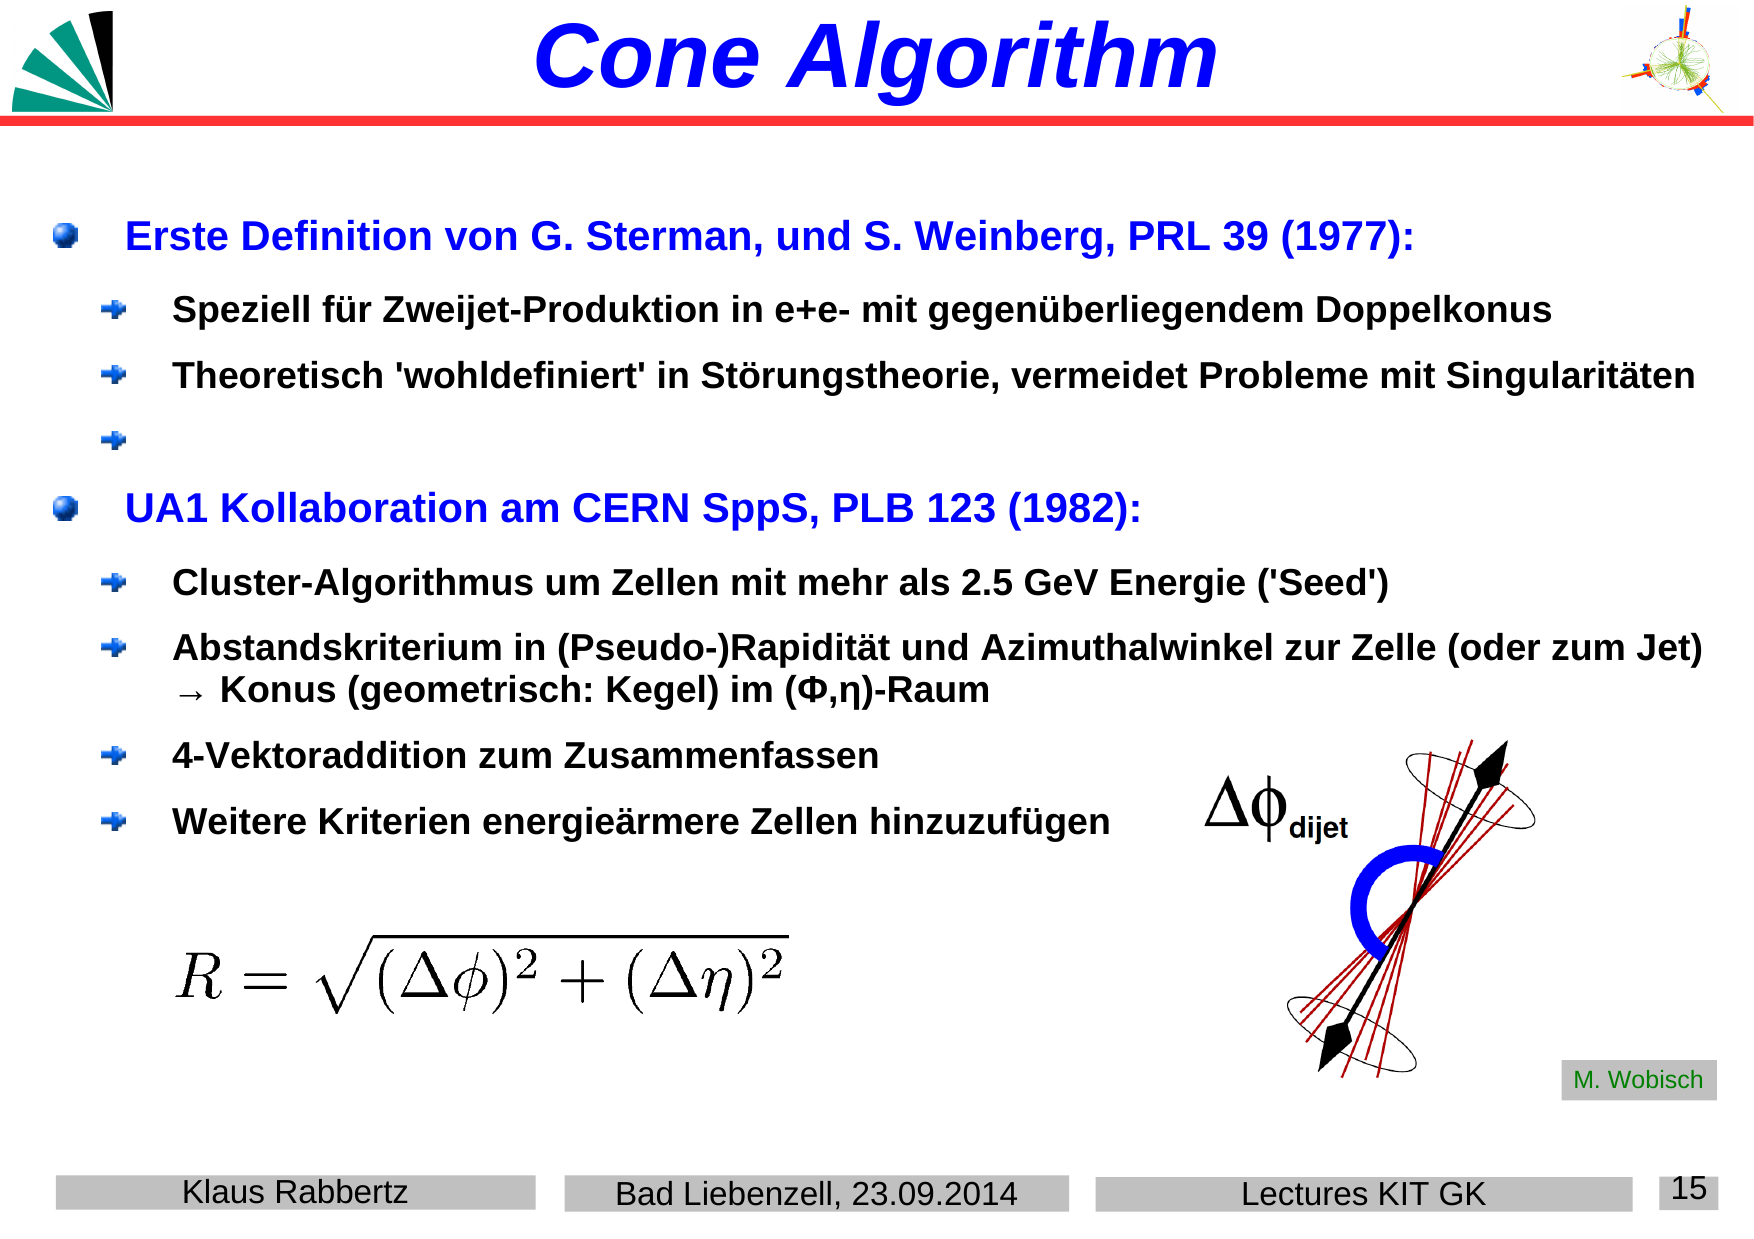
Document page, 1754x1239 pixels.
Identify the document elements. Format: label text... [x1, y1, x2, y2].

title Cone Algorithm [153, 0, 1600, 113]
picture [1200, 844, 1537, 1086]
list Erste Definition von G. Sterman, und S. Weinberg, PRL 39 (1977): Speziell für Zweijet-Produktion in e+e- mit gegenüberliegendem Doppelkonus Theoretisch 'wohldefiniert' in Störungstheorie, vermeidet Probleme mit Singularitäten UA1 Kollaboration am CERN SppS, PLB 123 (1982): Cluster-Algorithmus um Zellen mit mehr als 2.5 GeV Energie ('Seed') Abstandskriterium in (Pseudo-)Rapidität und Azimuthalwinkel zur Zelle (oder zum Jet) → Konus (geometrisch: Kegel) im (Φ,η)-Raum 4-Vektoraddition zum Zusammenfassen Weitere Kriterien energieärmere Zellen hinzuzufügen [42, 212, 1719, 844]
picture [168, 927, 793, 1019]
picture [12, 11, 113, 113]
text_box M. Wobisch [1561, 1060, 1717, 1101]
picture [1622, 5, 1738, 113]
